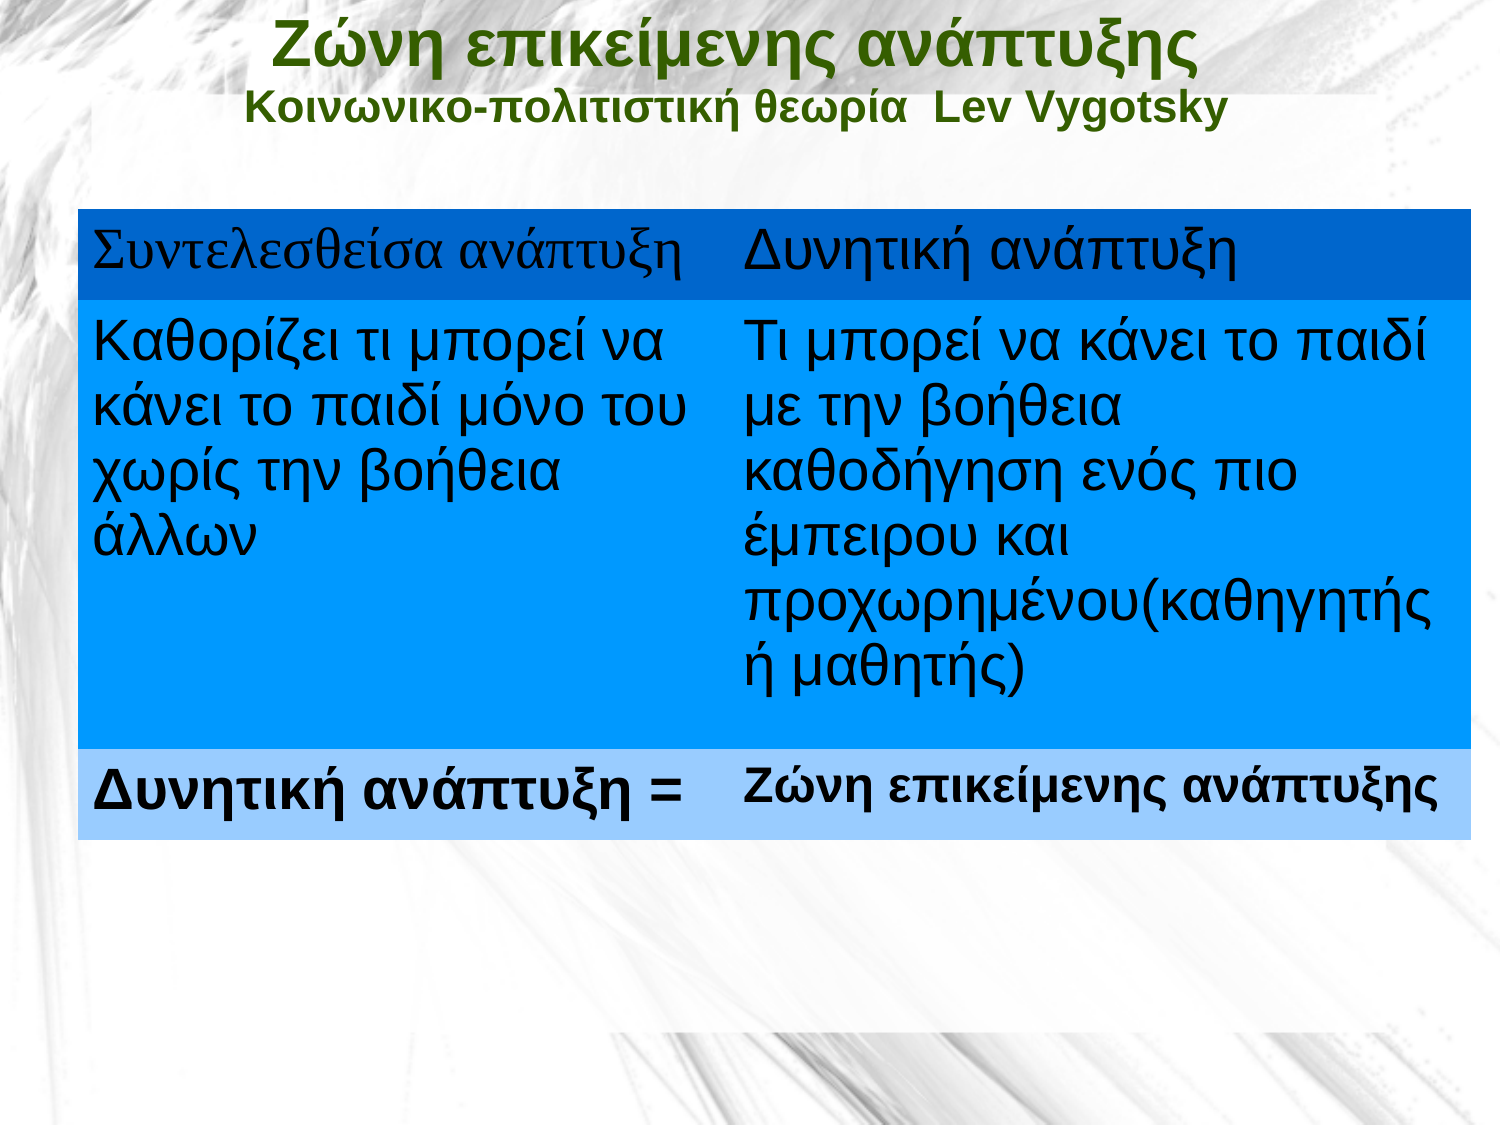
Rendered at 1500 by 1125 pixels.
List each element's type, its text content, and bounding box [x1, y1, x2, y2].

table_cell Δυνητική ανάπτυξη = [78, 749, 728, 840]
table_cell Καθορίζει τι μπορεί να κάνει το παιδί μόνο του χωρίς την βοήθεια άλλων [78, 300, 728, 749]
table_cell Ζώνη επικείμενης ανάπτυξης [728, 749, 1471, 840]
table_header Δυνητική ανάπτυξη [728, 209, 1471, 300]
title Ζώνη επικείμενης ανάπτυξης Κοινωνικο-πολιτιστική θεωρία Lev Vygotsky [107, 4, 1367, 199]
picture [0, 0, 1500, 1125]
table_cell Τι μπορεί να κάνει το παιδί με την βοήθεια καθοδήγηση ενός πιο έμπειρου και προχωρημένου(καθηγητής ή μαθητής) [728, 300, 1471, 749]
table_header Συντελεσθείσα ανάπτυξη [78, 209, 728, 300]
